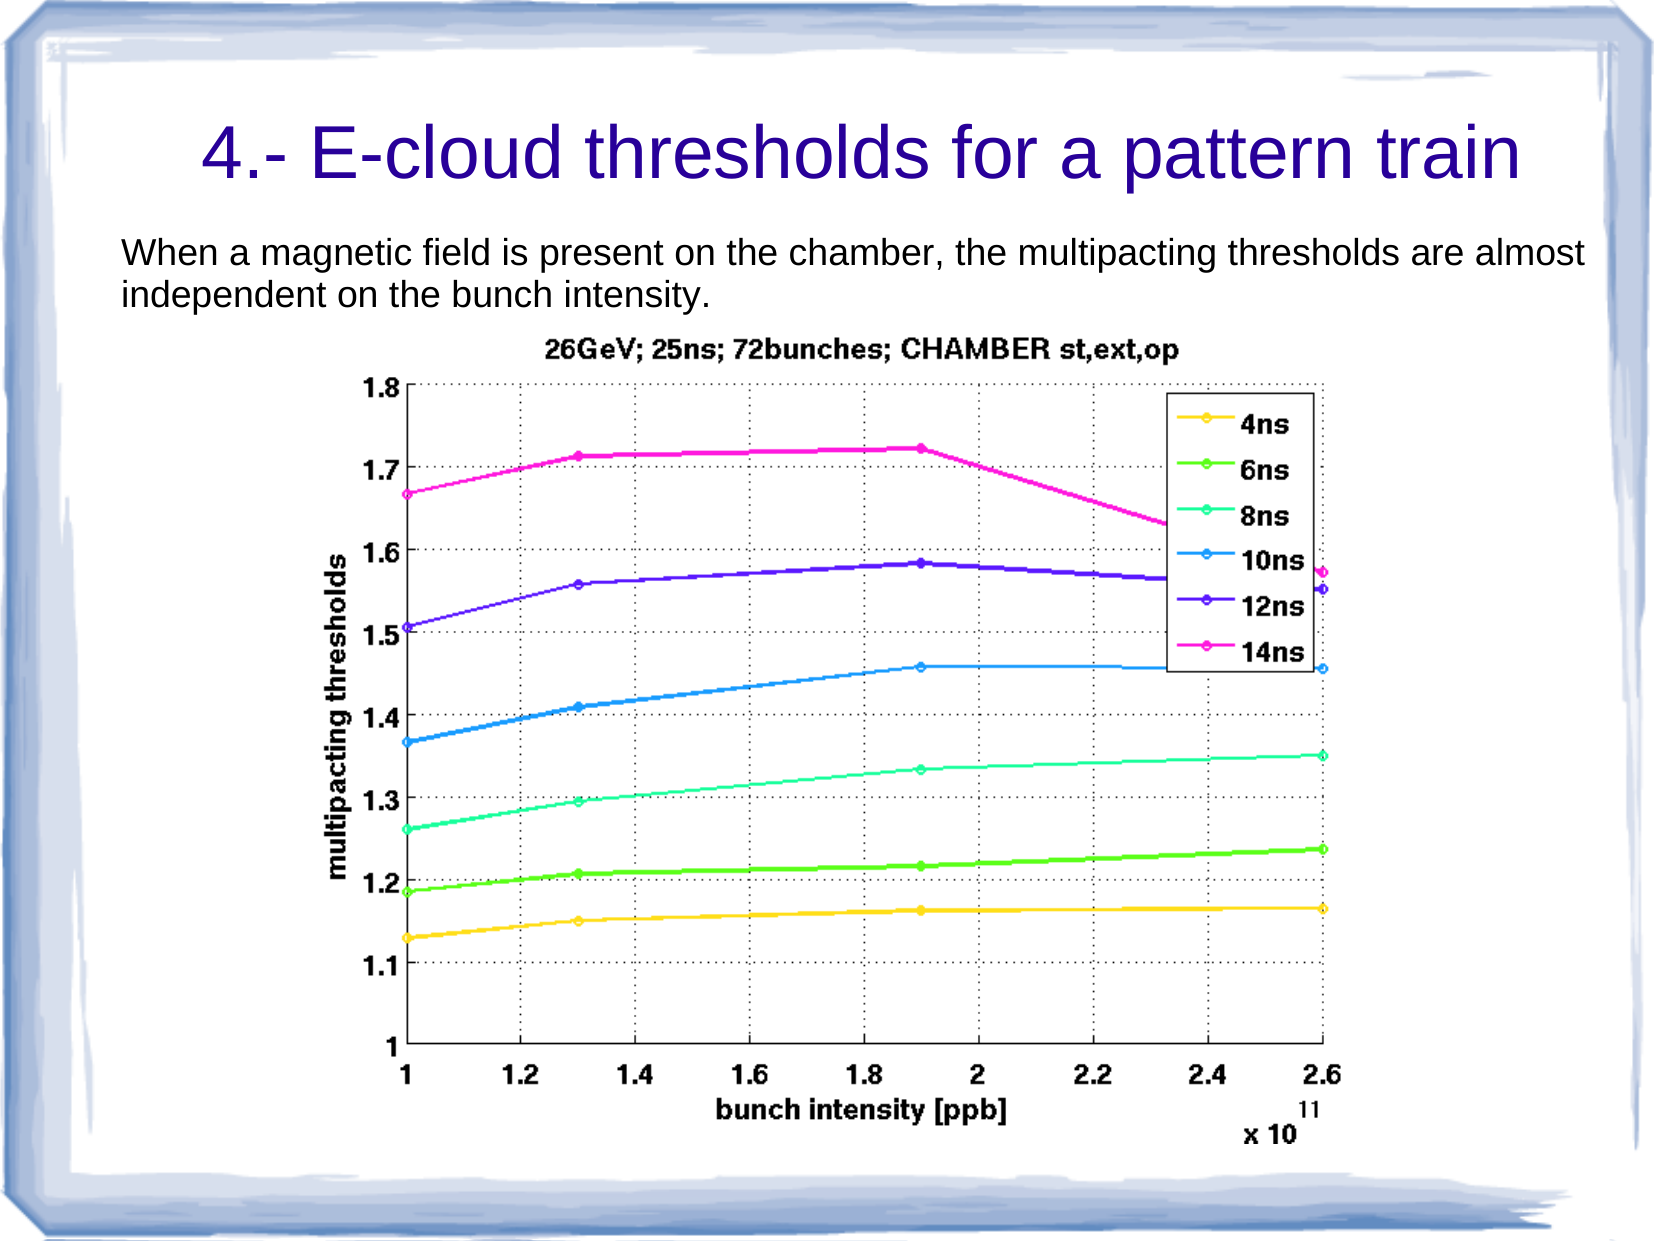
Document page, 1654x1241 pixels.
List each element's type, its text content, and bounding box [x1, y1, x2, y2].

text_box When a magnetic field is present on the chamber, the multipacting thresholds are almost independent on the bunch intensity. [106, 224, 1607, 324]
title 4.- E-cloud thresholds for a pattern train [82, 49, 1571, 257]
picture [0, 0, 1654, 1241]
